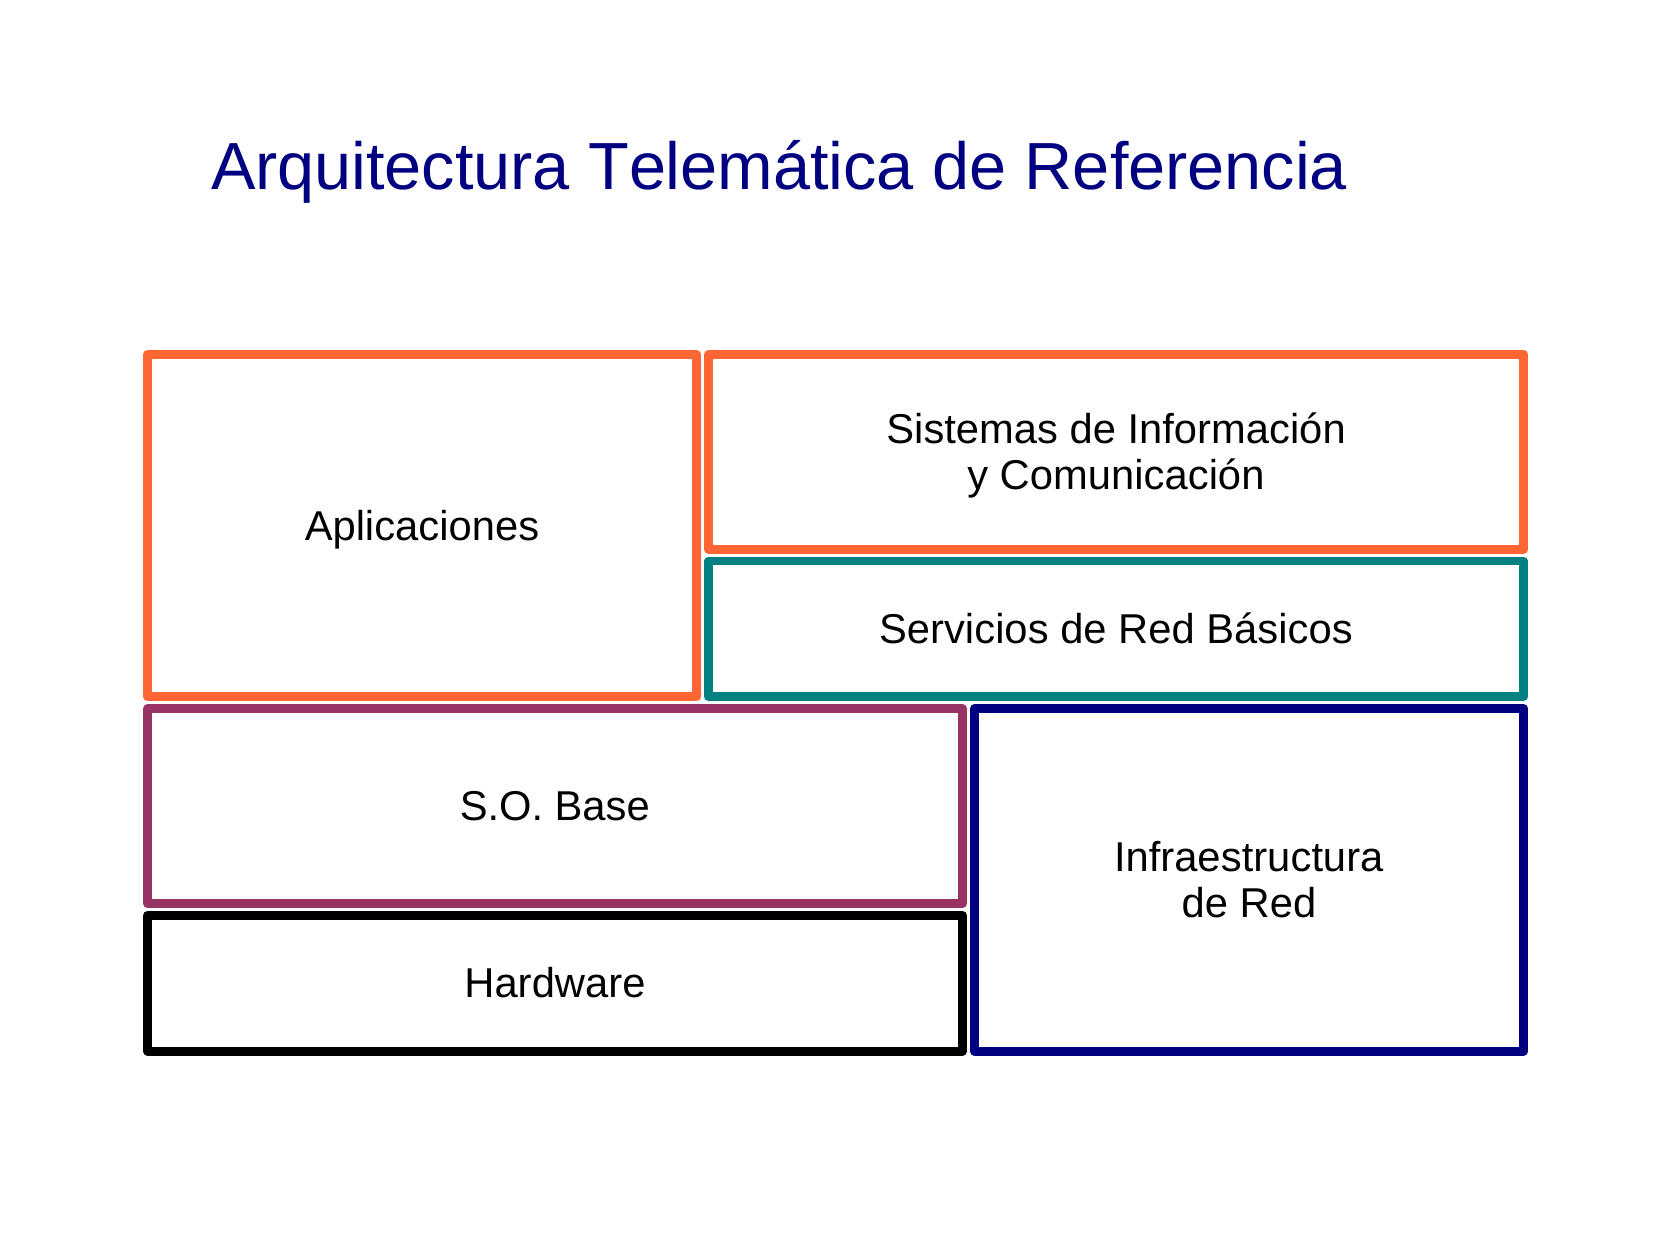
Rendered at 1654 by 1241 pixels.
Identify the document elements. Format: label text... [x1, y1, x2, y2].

text_box Infraestructura de Red [974, 708, 1524, 1052]
text_box Aplicaciones [147, 354, 697, 697]
text_box S.O. Base [147, 708, 963, 904]
text_box Hardware [147, 915, 963, 1052]
text_box Sistemas de Información y Comunicación [708, 354, 1524, 550]
title Arquitectura Telemática de Referencia [35, 102, 1524, 231]
text_box Servicios de Red Básicos [708, 561, 1524, 697]
